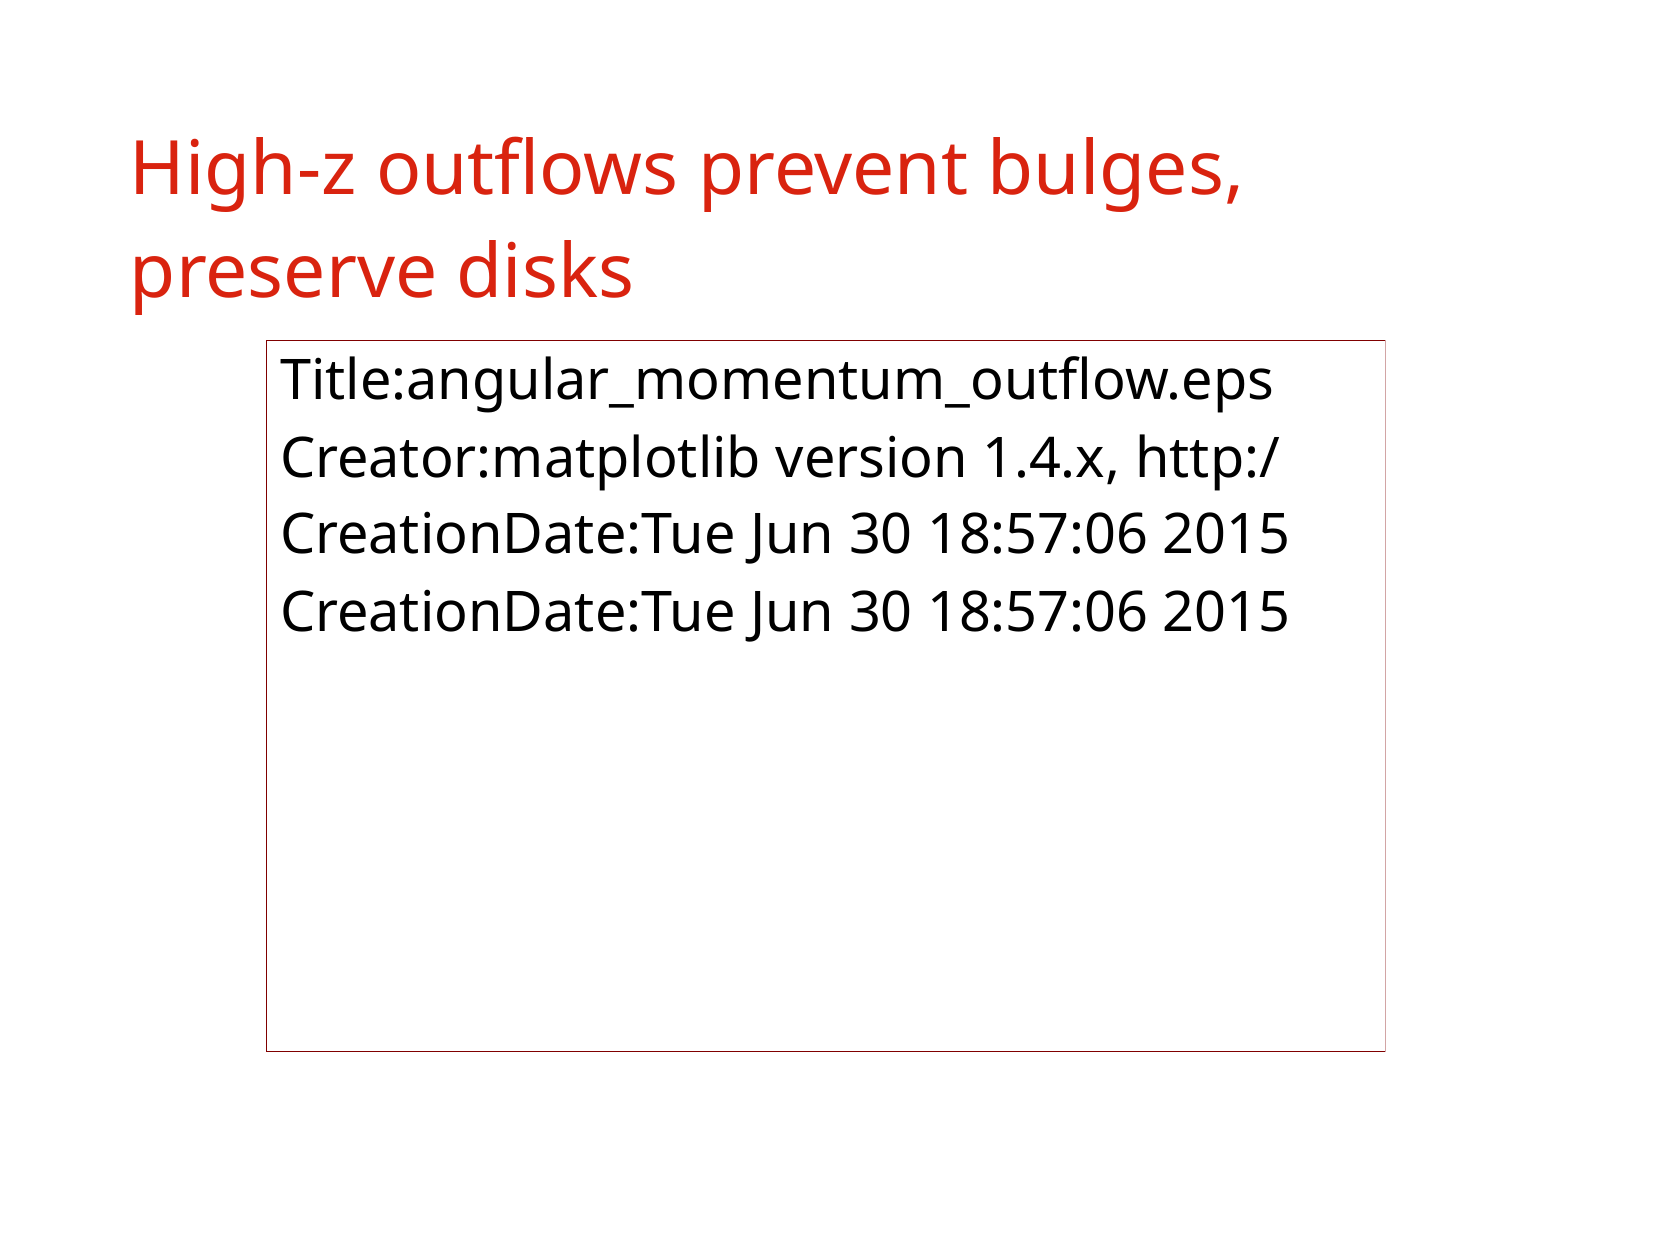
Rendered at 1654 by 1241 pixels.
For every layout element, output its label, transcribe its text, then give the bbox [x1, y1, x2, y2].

picture [262, 337, 1386, 1052]
title High-z outflows prevent bulges, preserve disks [129, 129, 1518, 305]
